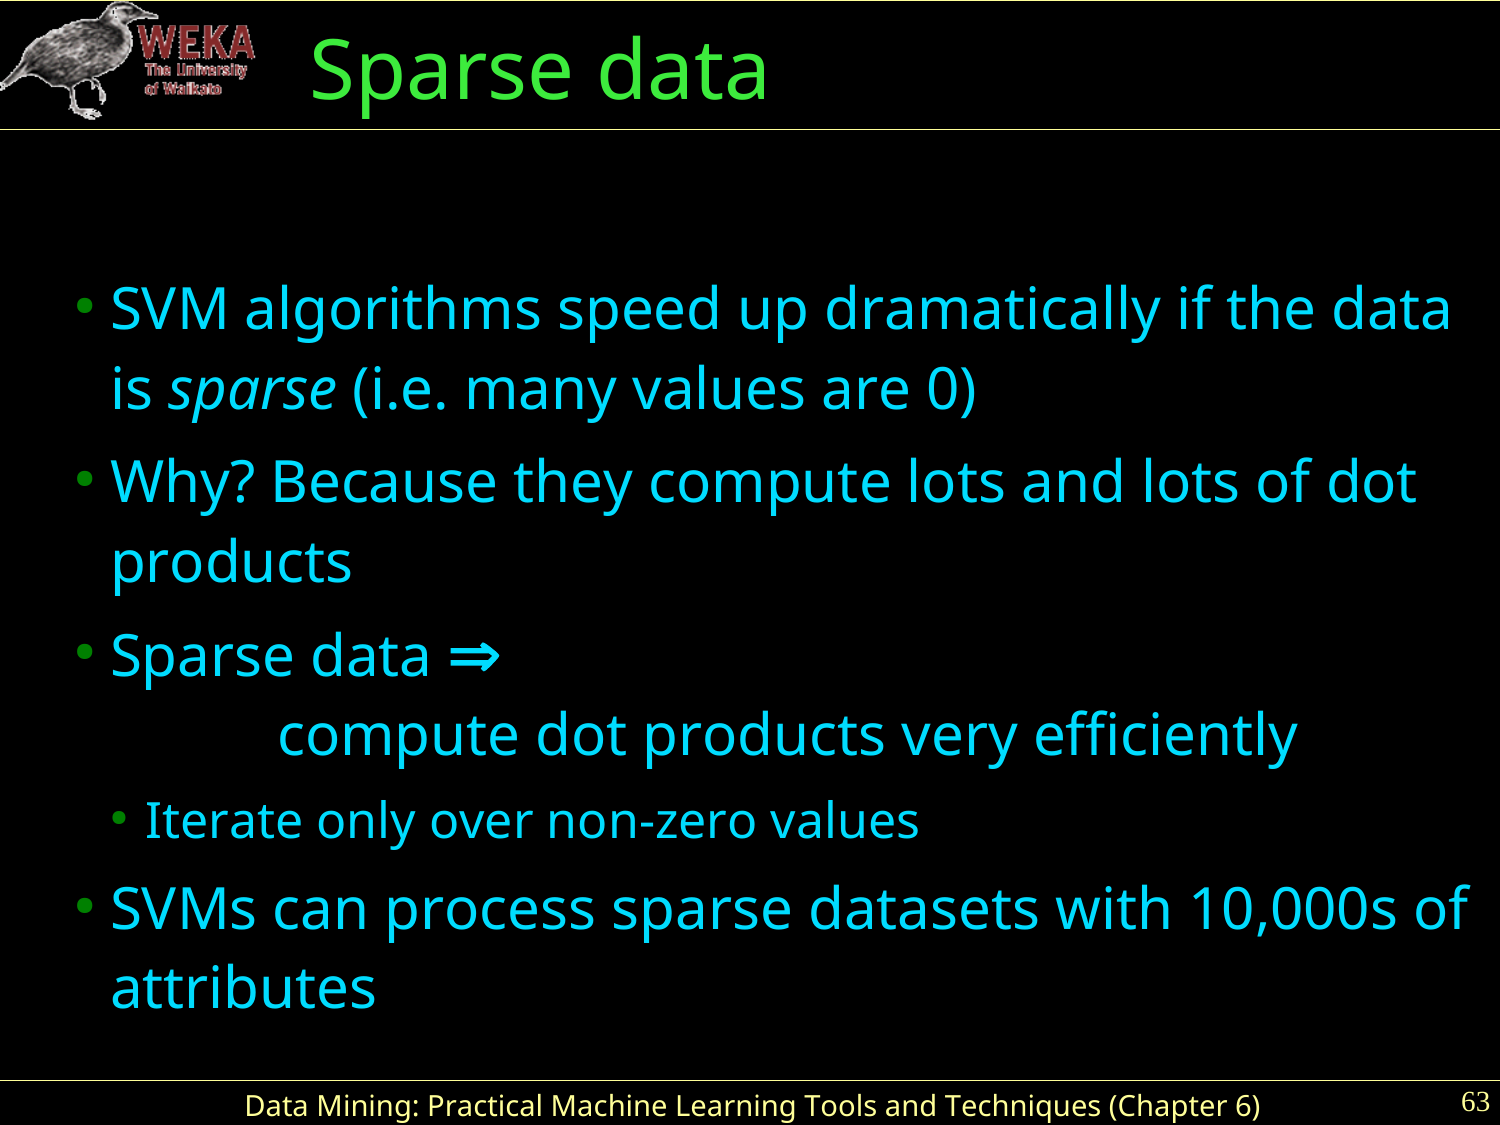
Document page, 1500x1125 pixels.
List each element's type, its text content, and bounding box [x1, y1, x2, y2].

list SVM algorithms speed up dramatically if the data is sparse (i.e. many values are 0) Why? Because they compute lots and lots of dot products Sparse data  compute dot products very efficiently Iterate only over non-zero values SVMs can process sparse datasets with 10,000s of attributes [24, 260, 1488, 936]
title Sparse data [295, 0, 1500, 148]
picture [0, 1, 266, 129]
